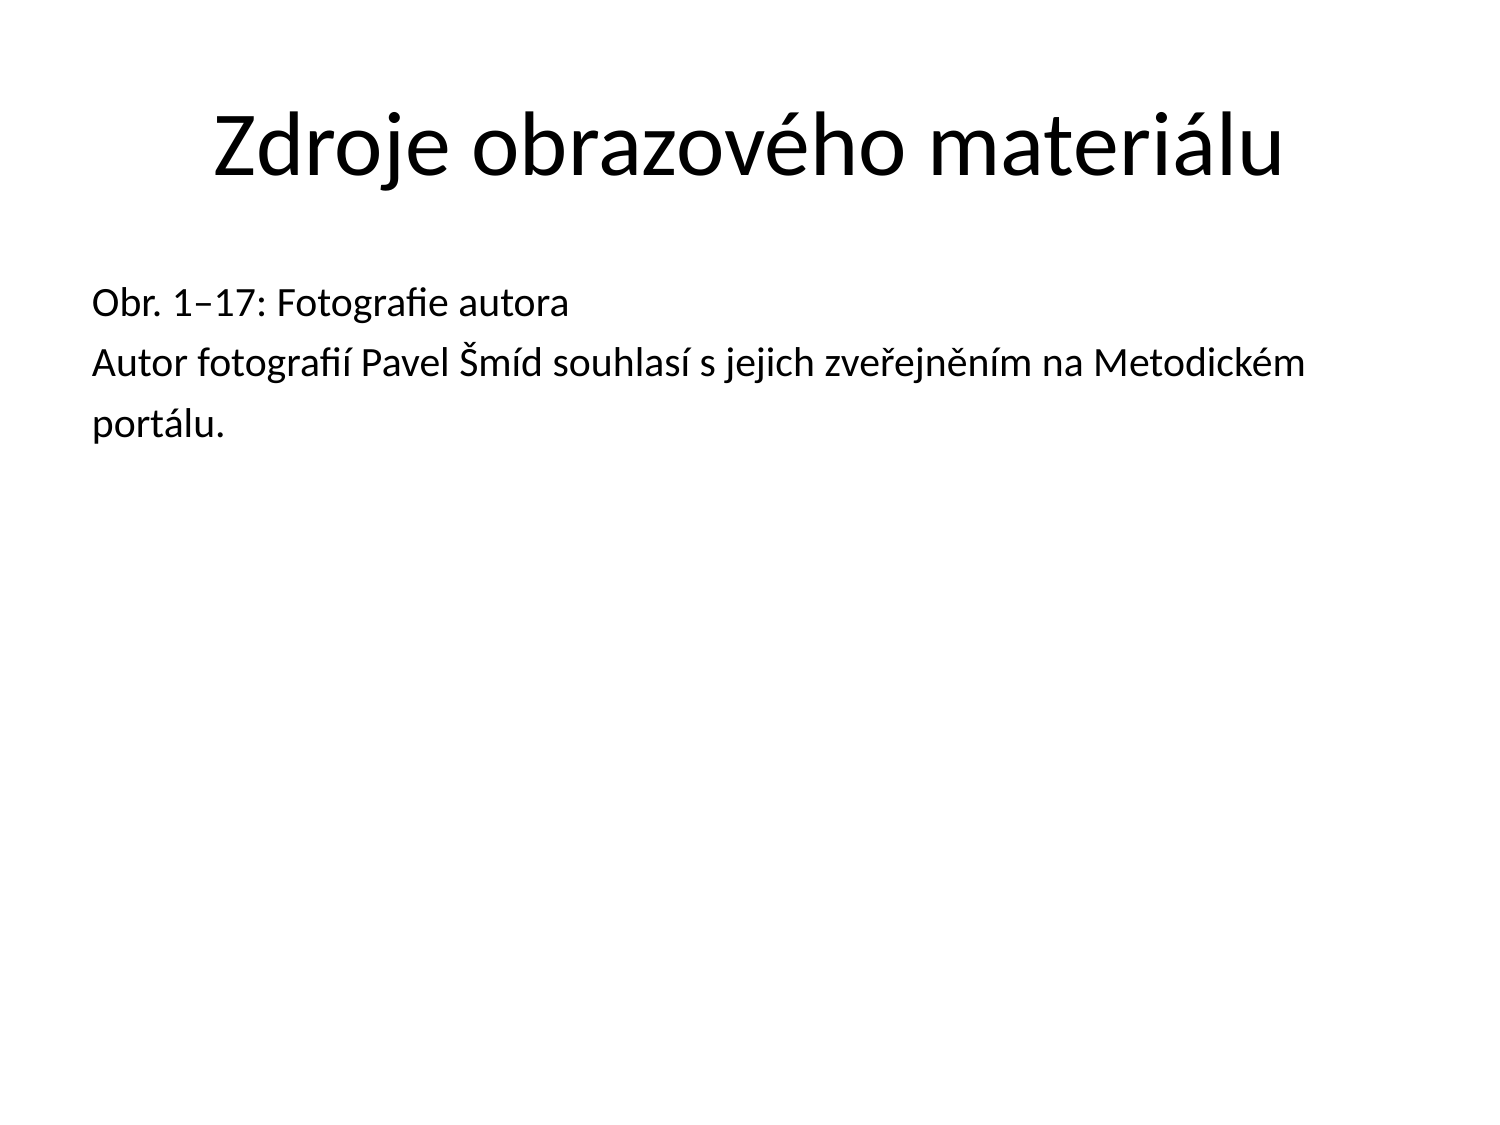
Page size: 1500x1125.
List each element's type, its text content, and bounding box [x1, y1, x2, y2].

title Zdroje obrazového materiálu [75, 45, 1426, 233]
list Obr. 1–17: Fotografie autora Autor fotografií Pavel Šmíd souhlasí s jejich zveřejněním na Metodickém portálu. [76, 267, 1427, 1010]
